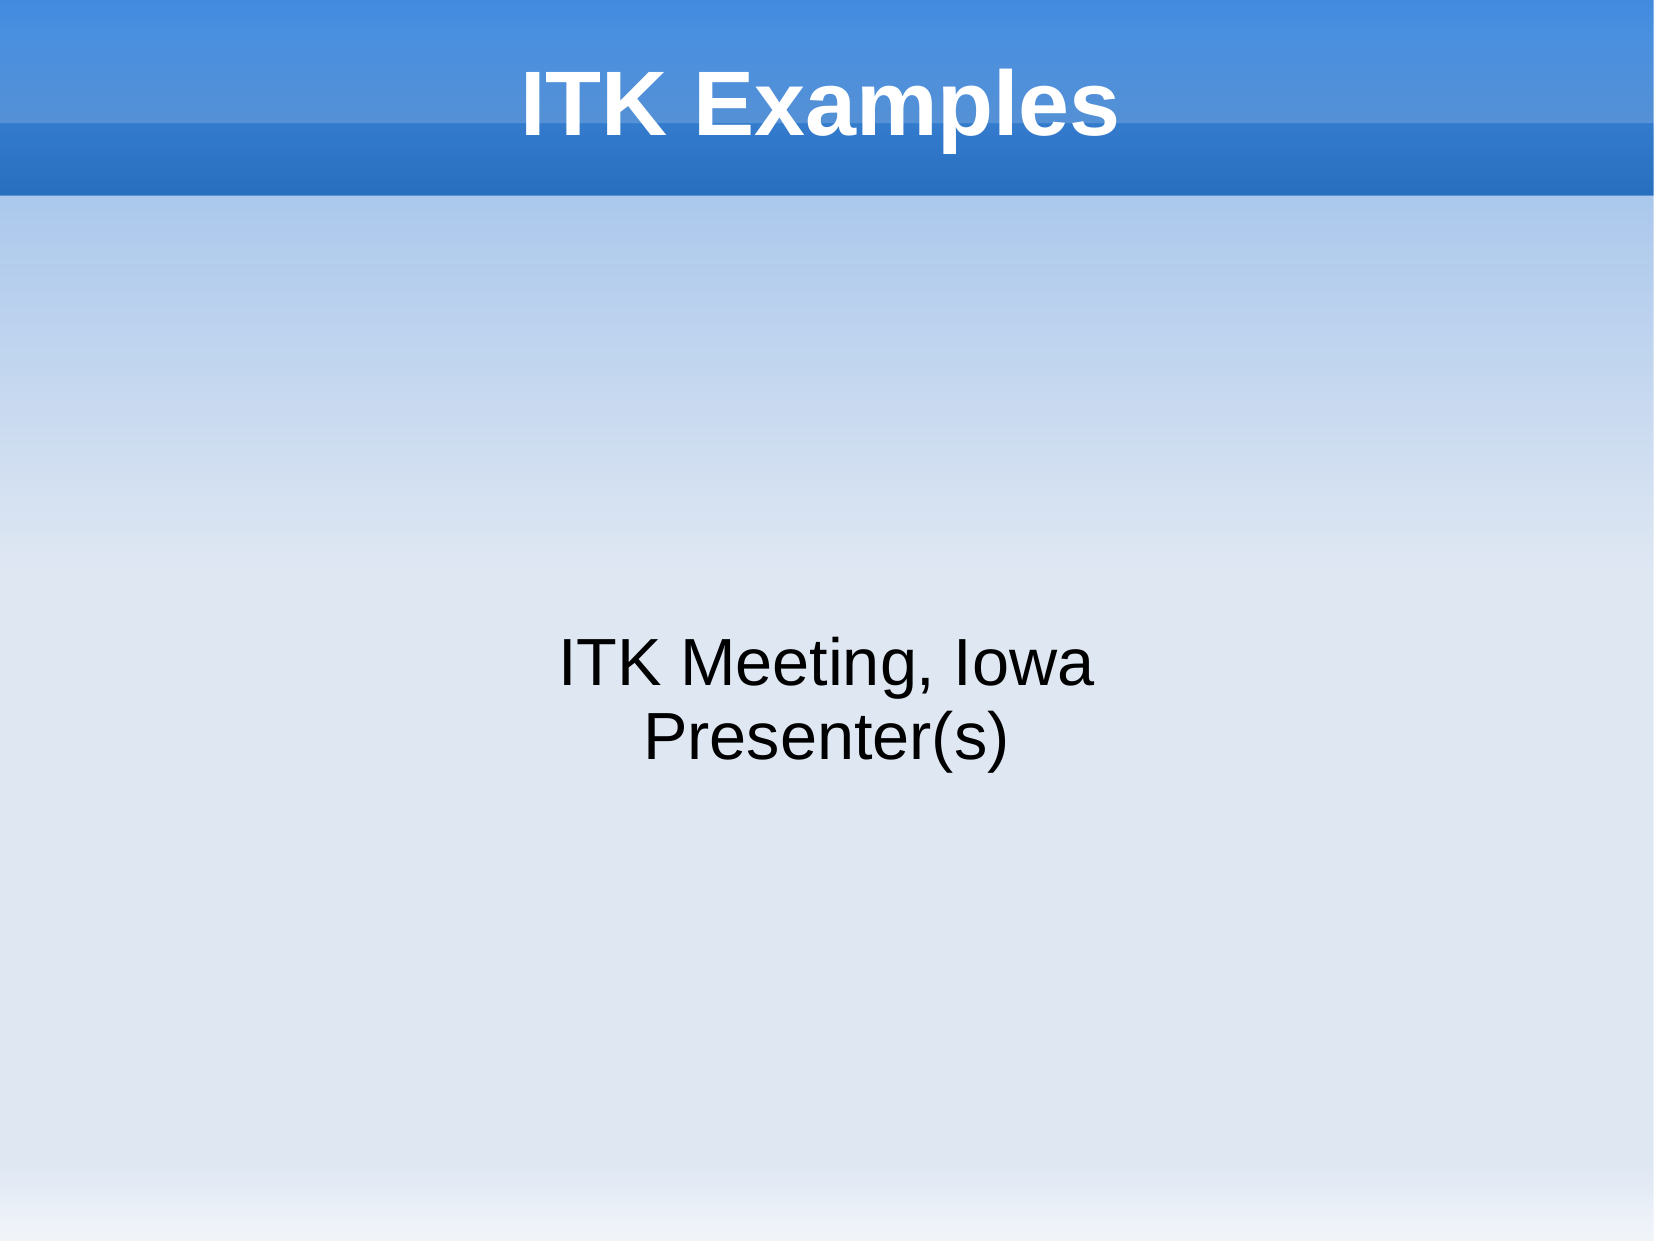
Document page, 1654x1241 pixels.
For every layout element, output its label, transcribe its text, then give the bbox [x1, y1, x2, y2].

picture [0, 0, 1654, 1241]
subtitle ITK Meeting, Iowa Presenter(s) [82, 290, 1571, 1109]
title ITK Examples [76, 0, 1565, 208]
